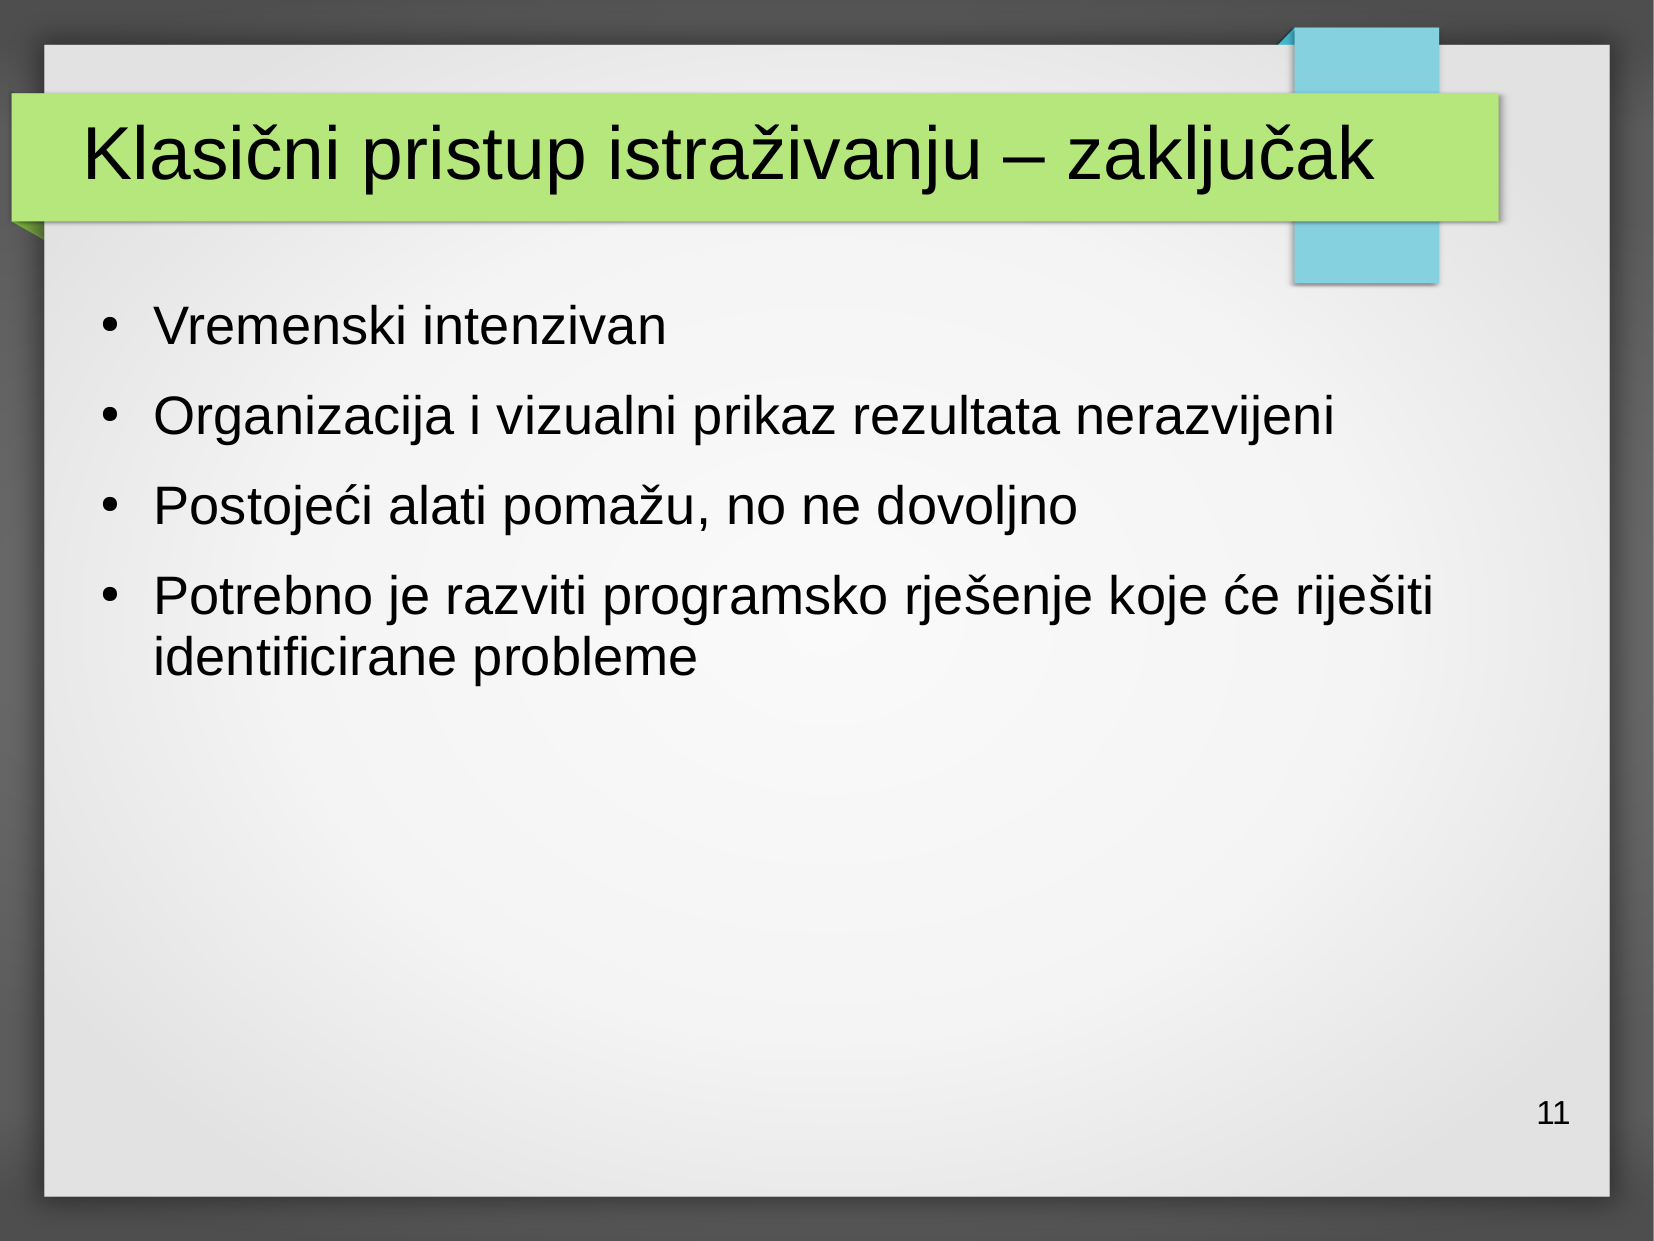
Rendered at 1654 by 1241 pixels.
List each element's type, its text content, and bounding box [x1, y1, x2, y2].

picture [0, 0, 1654, 1241]
list Vremenski intenzivan Organizacija i vizualni prikaz rezultata nerazvijeni Postojeći alati pomažu, no ne dovoljno Potrebno je razviti programsko rješenje koje će riješiti identificirane probleme [82, 295, 1571, 1015]
title Klasični pristup istraživanju – zaključak [82, 94, 1489, 213]
